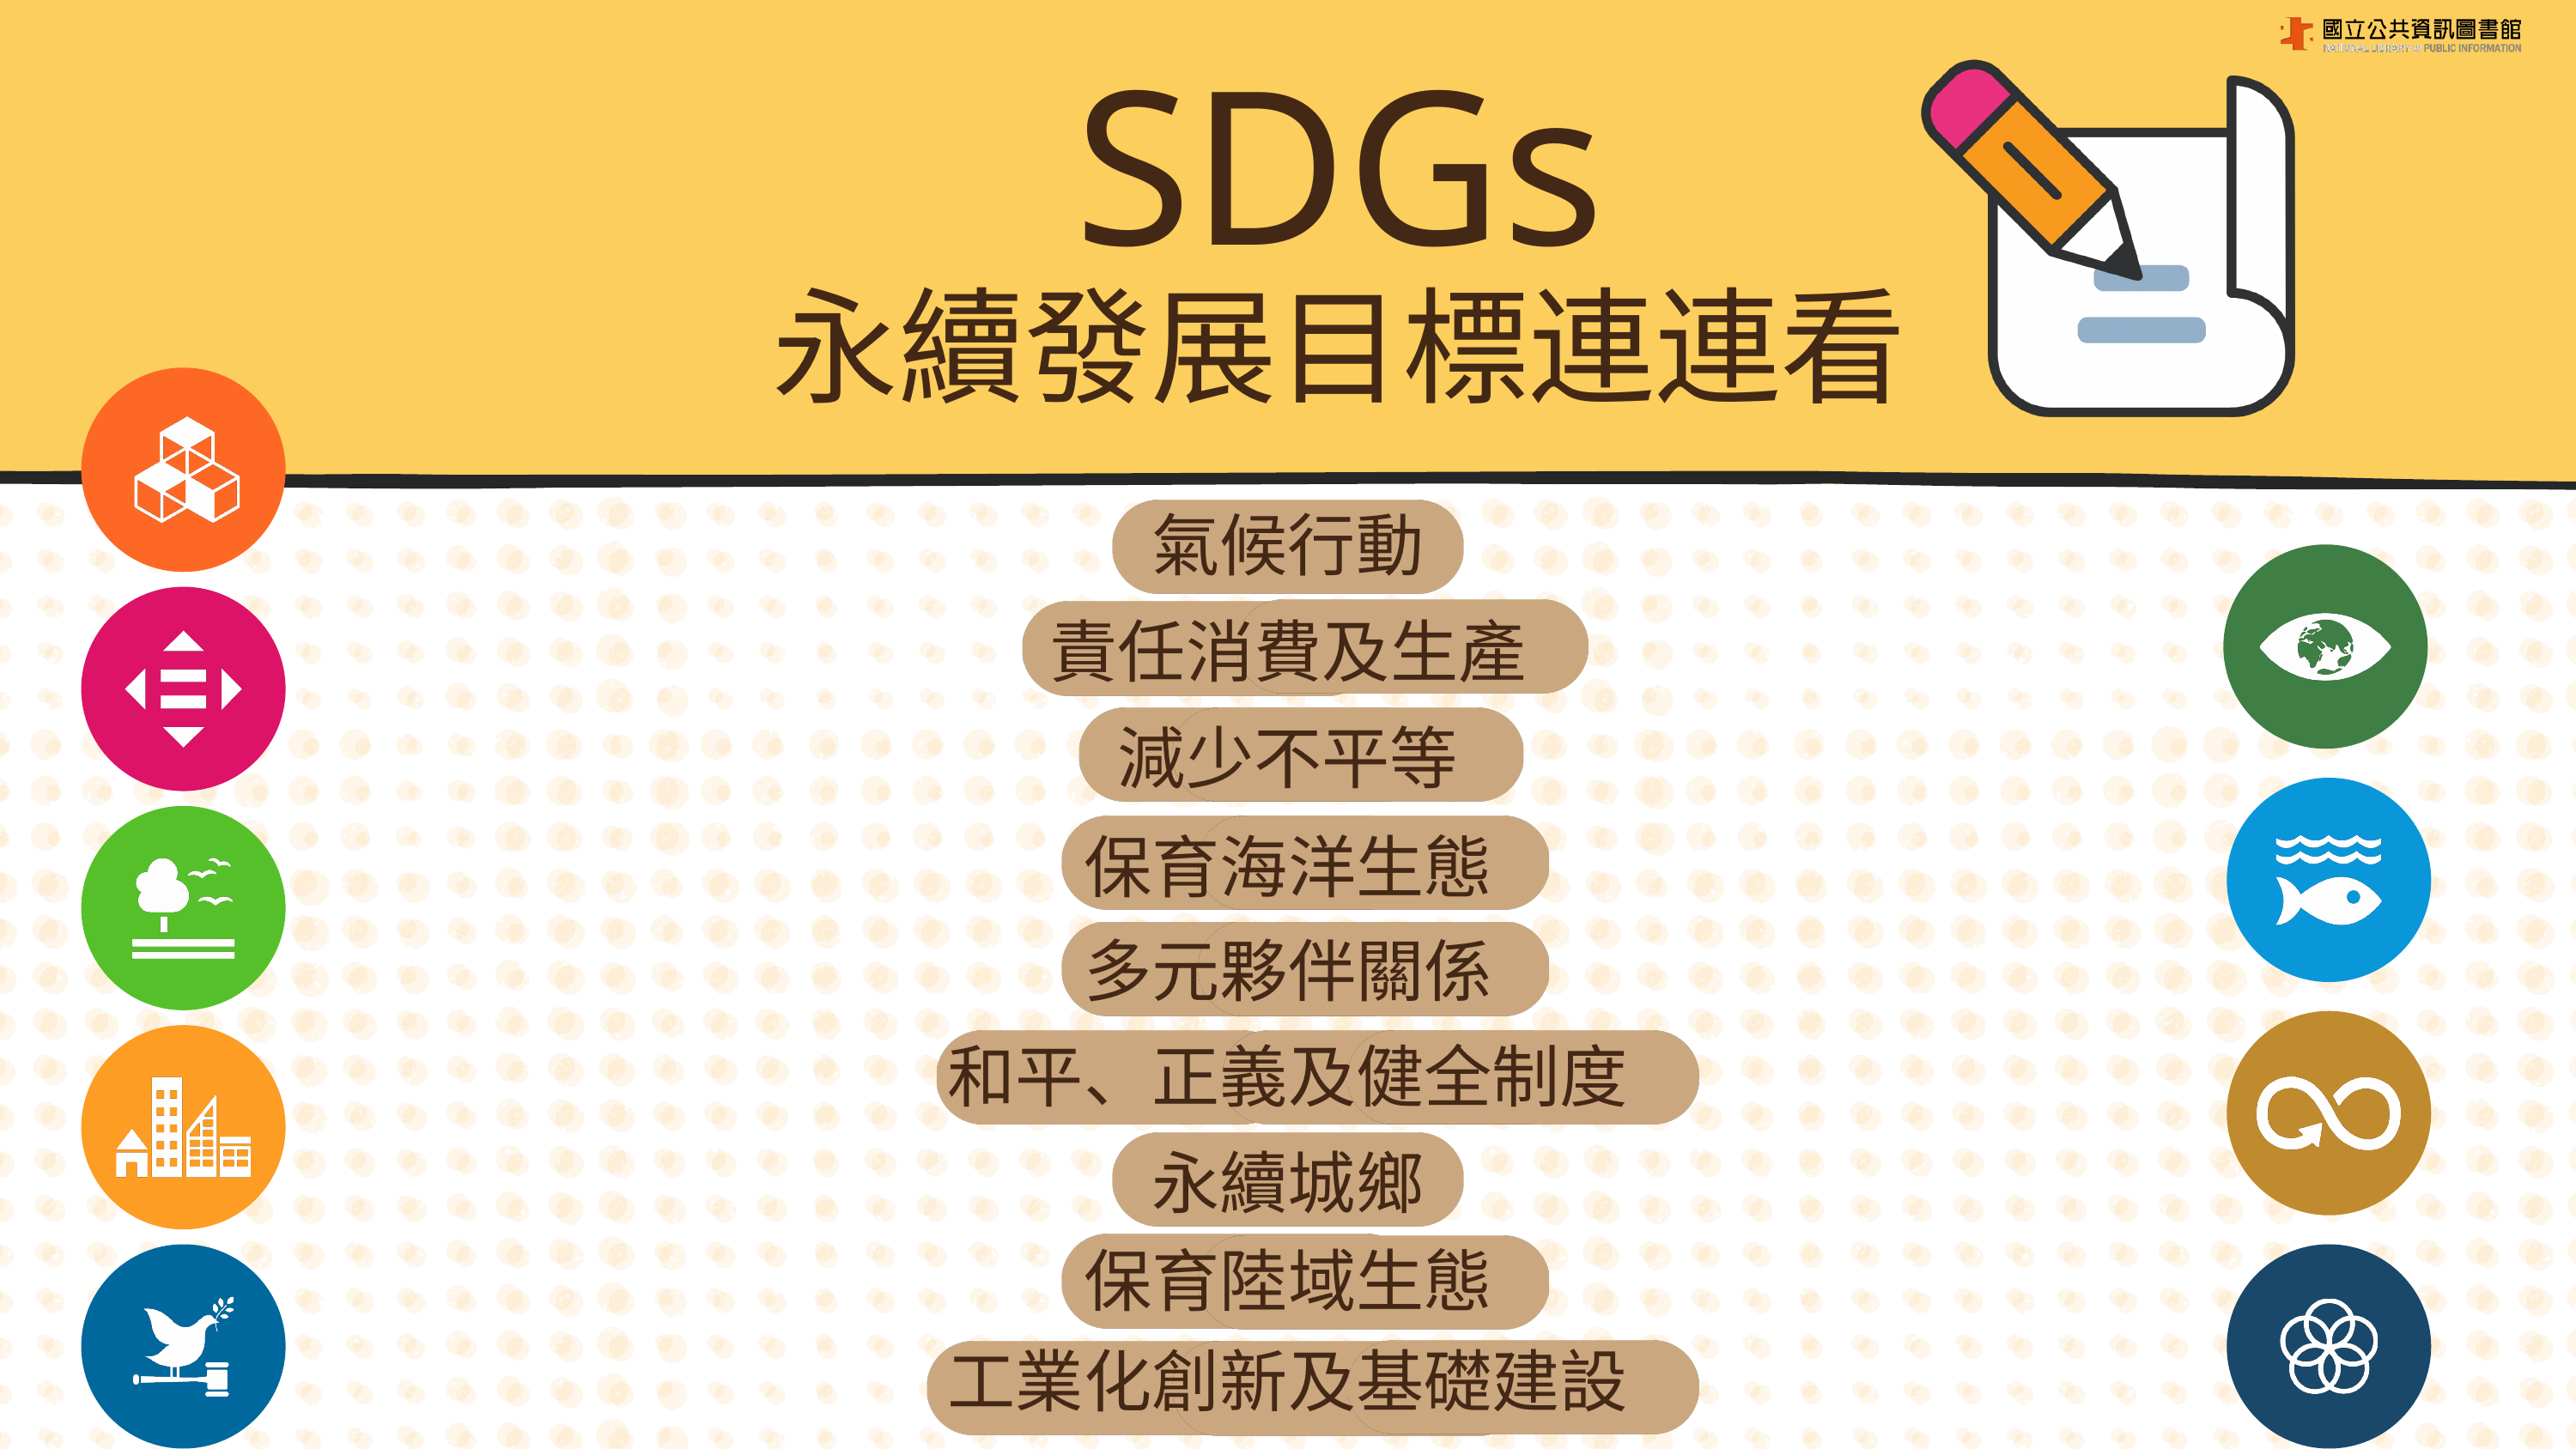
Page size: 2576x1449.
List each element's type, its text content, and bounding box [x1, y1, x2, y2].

text_box 氣候行動 [751, 495, 1826, 587]
text_box 保育海洋生態 [751, 817, 1826, 909]
text_box 多元夥伴關係 [751, 920, 1826, 1013]
text_box 工業化創新及基礎建設 [751, 1331, 1826, 1423]
text_box SDGs 永續發展目標連連看 [354, 65, 2326, 435]
text_box [0, 0, 2576, 1449]
picture [2279, 15, 2522, 52]
text_box 減少不平等 [751, 708, 1826, 800]
text_box 保育陸域生態 [751, 1231, 1826, 1323]
text_box 責任消費及生產 [751, 602, 1826, 694]
text_box 永續城鄉 [751, 1133, 1826, 1225]
text_box 和平、正義及健全制度 [751, 1027, 1826, 1119]
